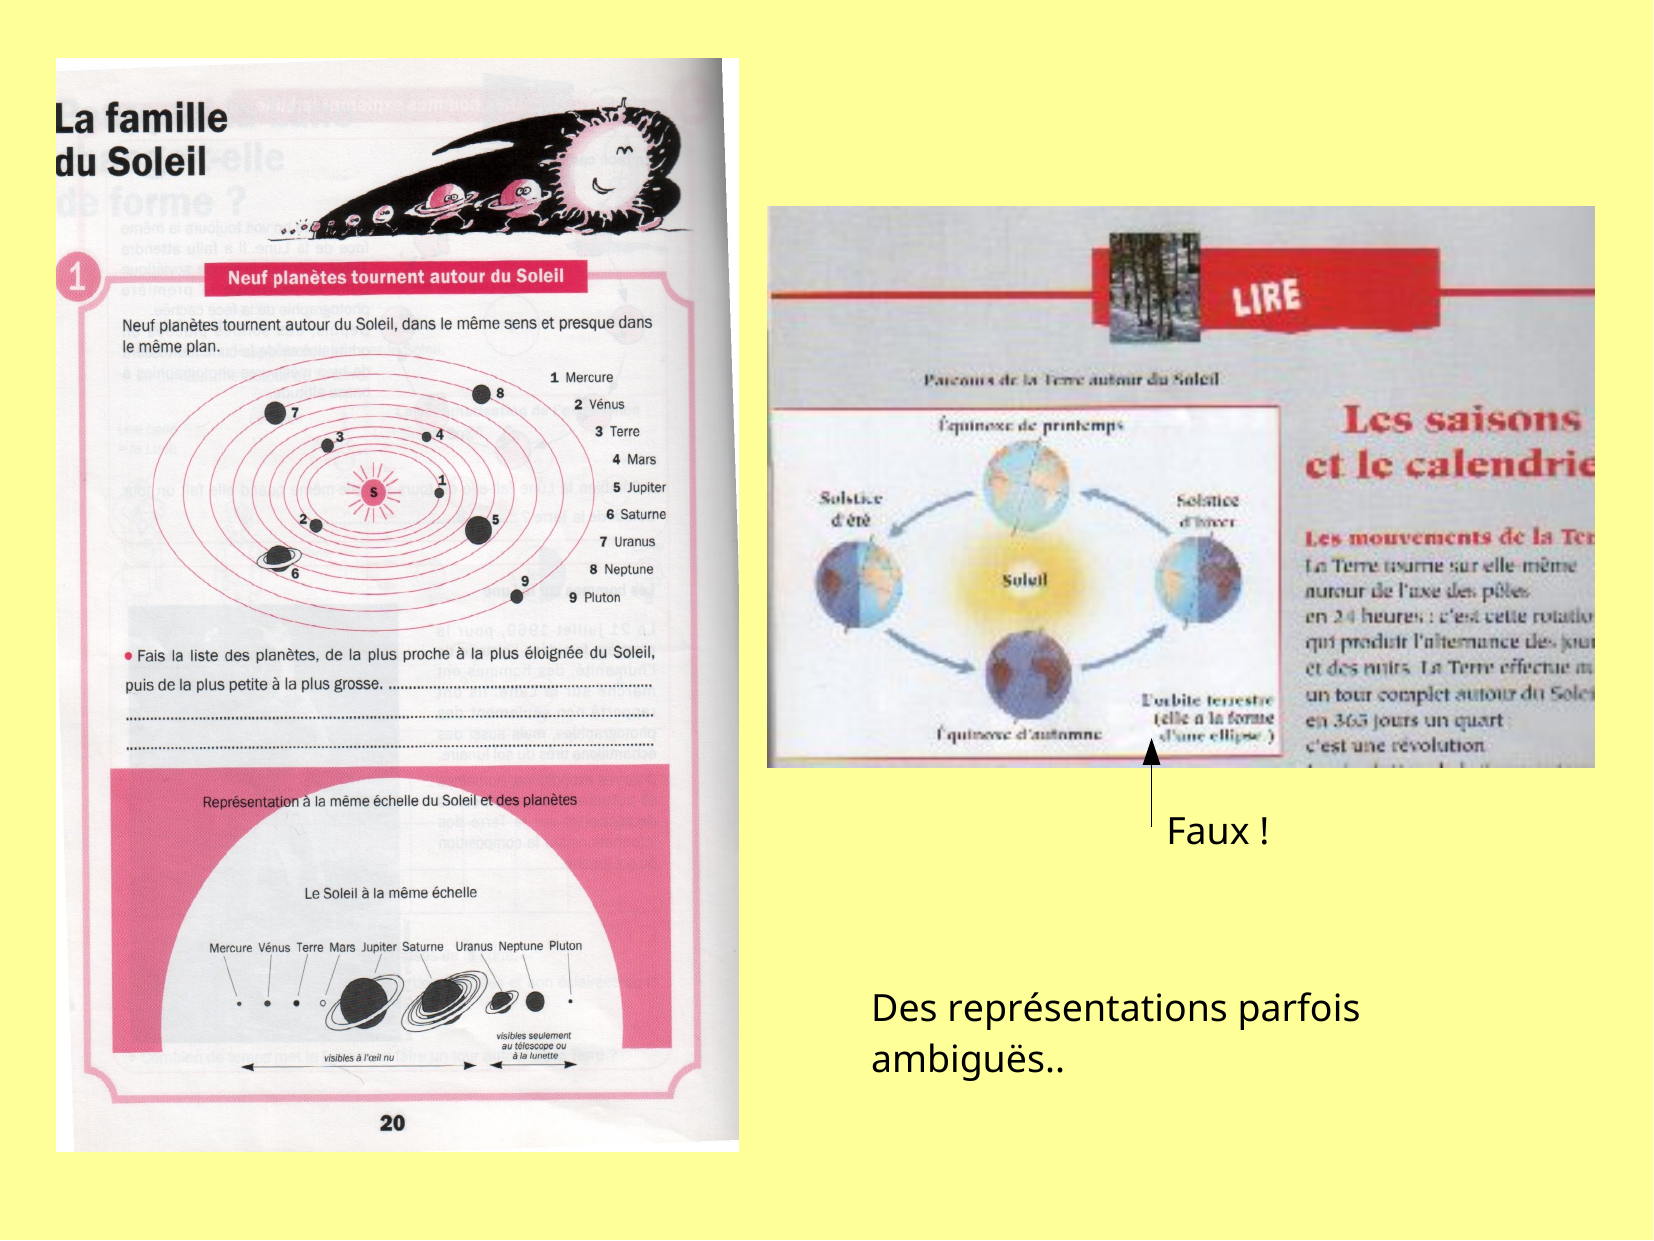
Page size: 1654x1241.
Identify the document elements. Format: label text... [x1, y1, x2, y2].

picture [56, 58, 739, 1152]
picture [767, 206, 1595, 768]
text_box Faux ! [1151, 797, 1536, 856]
text_box Des représentations parfois ambiguës.. [856, 974, 1506, 1077]
